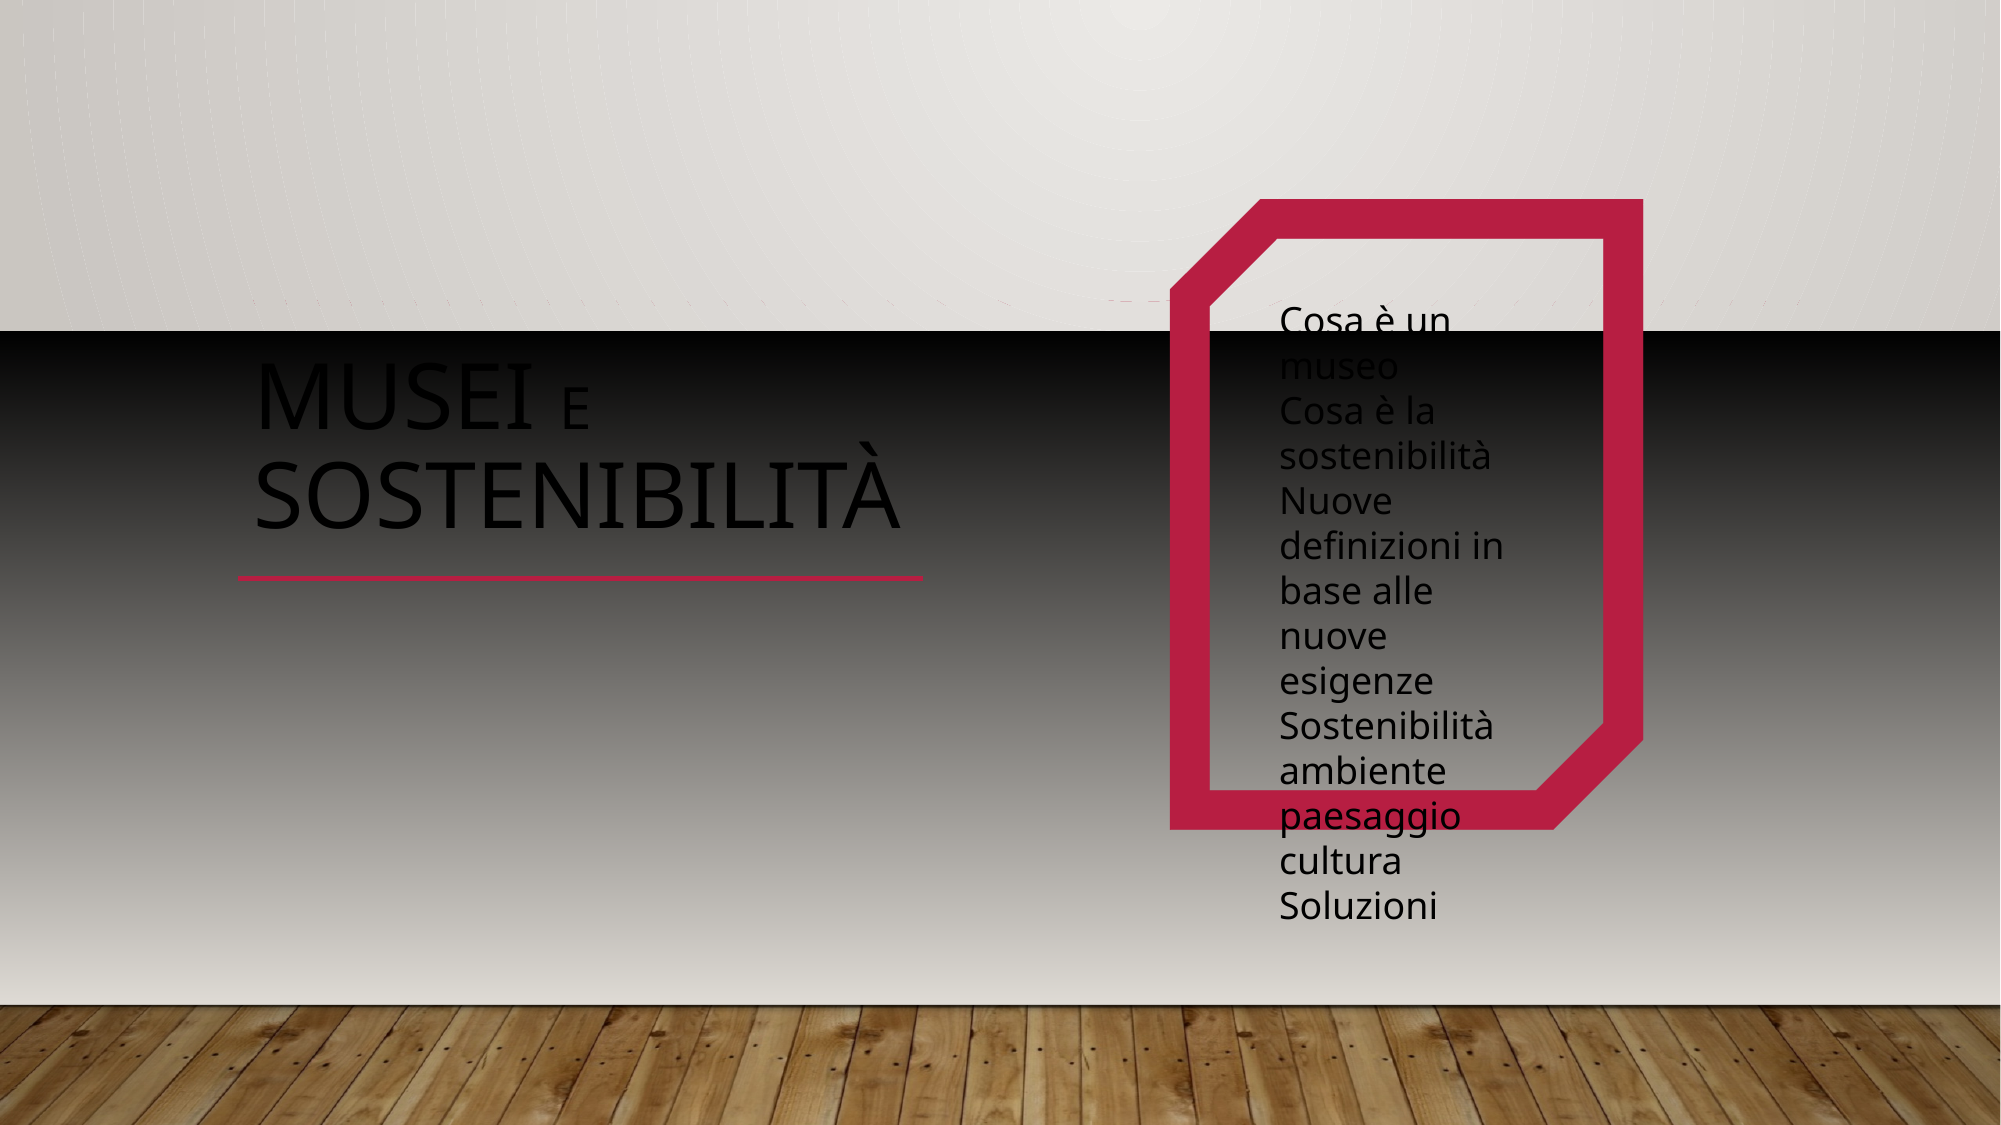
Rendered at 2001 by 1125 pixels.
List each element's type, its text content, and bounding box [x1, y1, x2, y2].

text_box [0, 0, 2000, 1005]
picture [1024, 132, 1789, 897]
picture [0, 1005, 2000, 1125]
text_box Cosa è un museo Cosa è la sostenibilità Nuove definizioni in base alle nuove esigenze Sostenibilità ambiente paesaggio cultura Soluzioni [1264, 289, 1565, 760]
title Musei e sostenibilità [238, 157, 924, 549]
